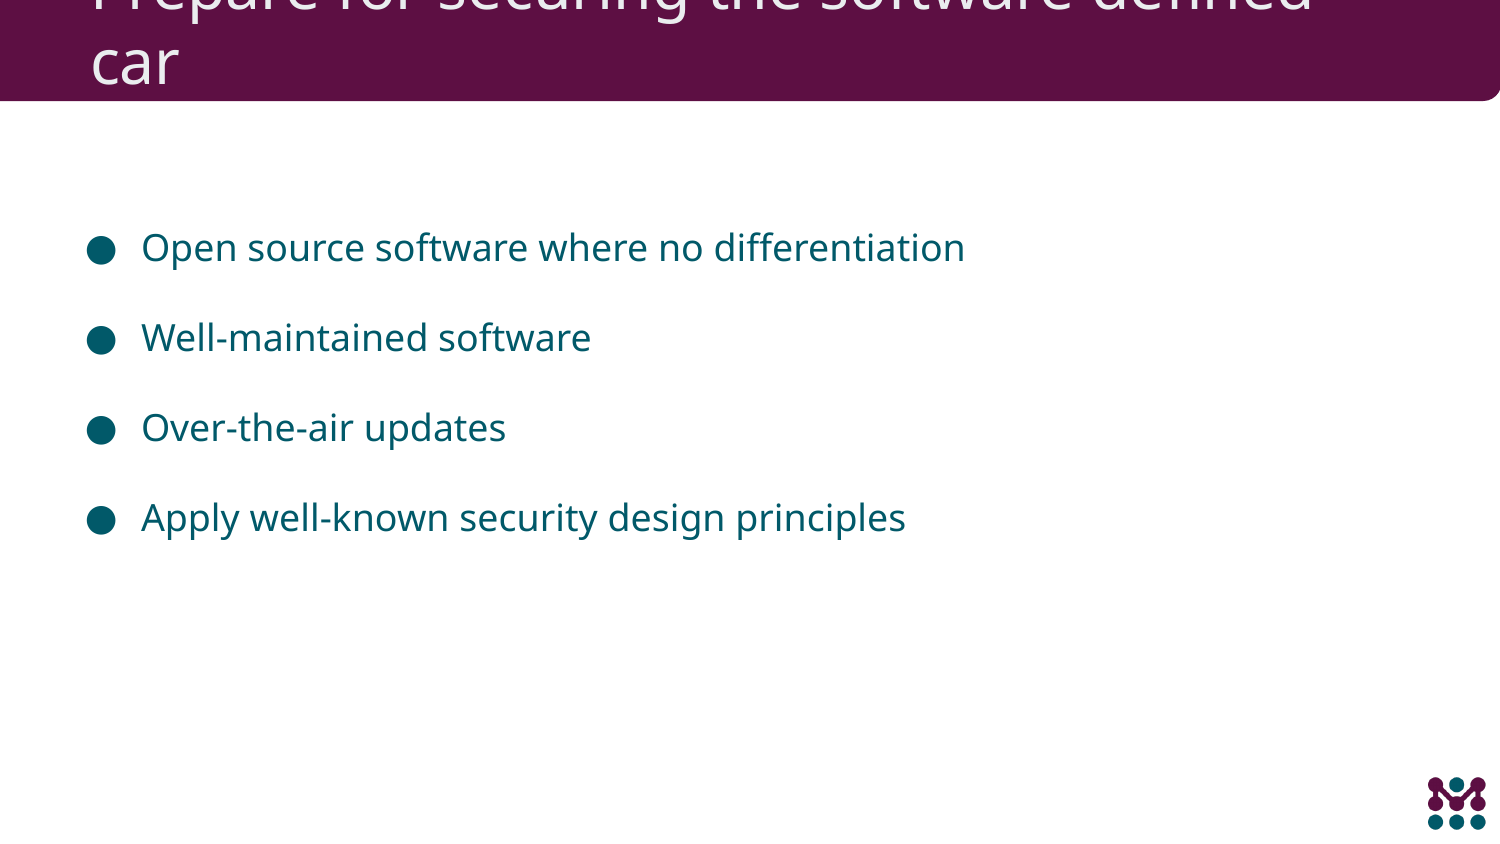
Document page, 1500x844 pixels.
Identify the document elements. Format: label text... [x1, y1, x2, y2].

picture [1413, 762, 1500, 844]
title Prepare for securing the software defined car [75, 0, 1425, 112]
list Open source software where no differentiation Well-maintained software Over-the-air updates Apply well-known security design principles [51, 208, 1449, 668]
